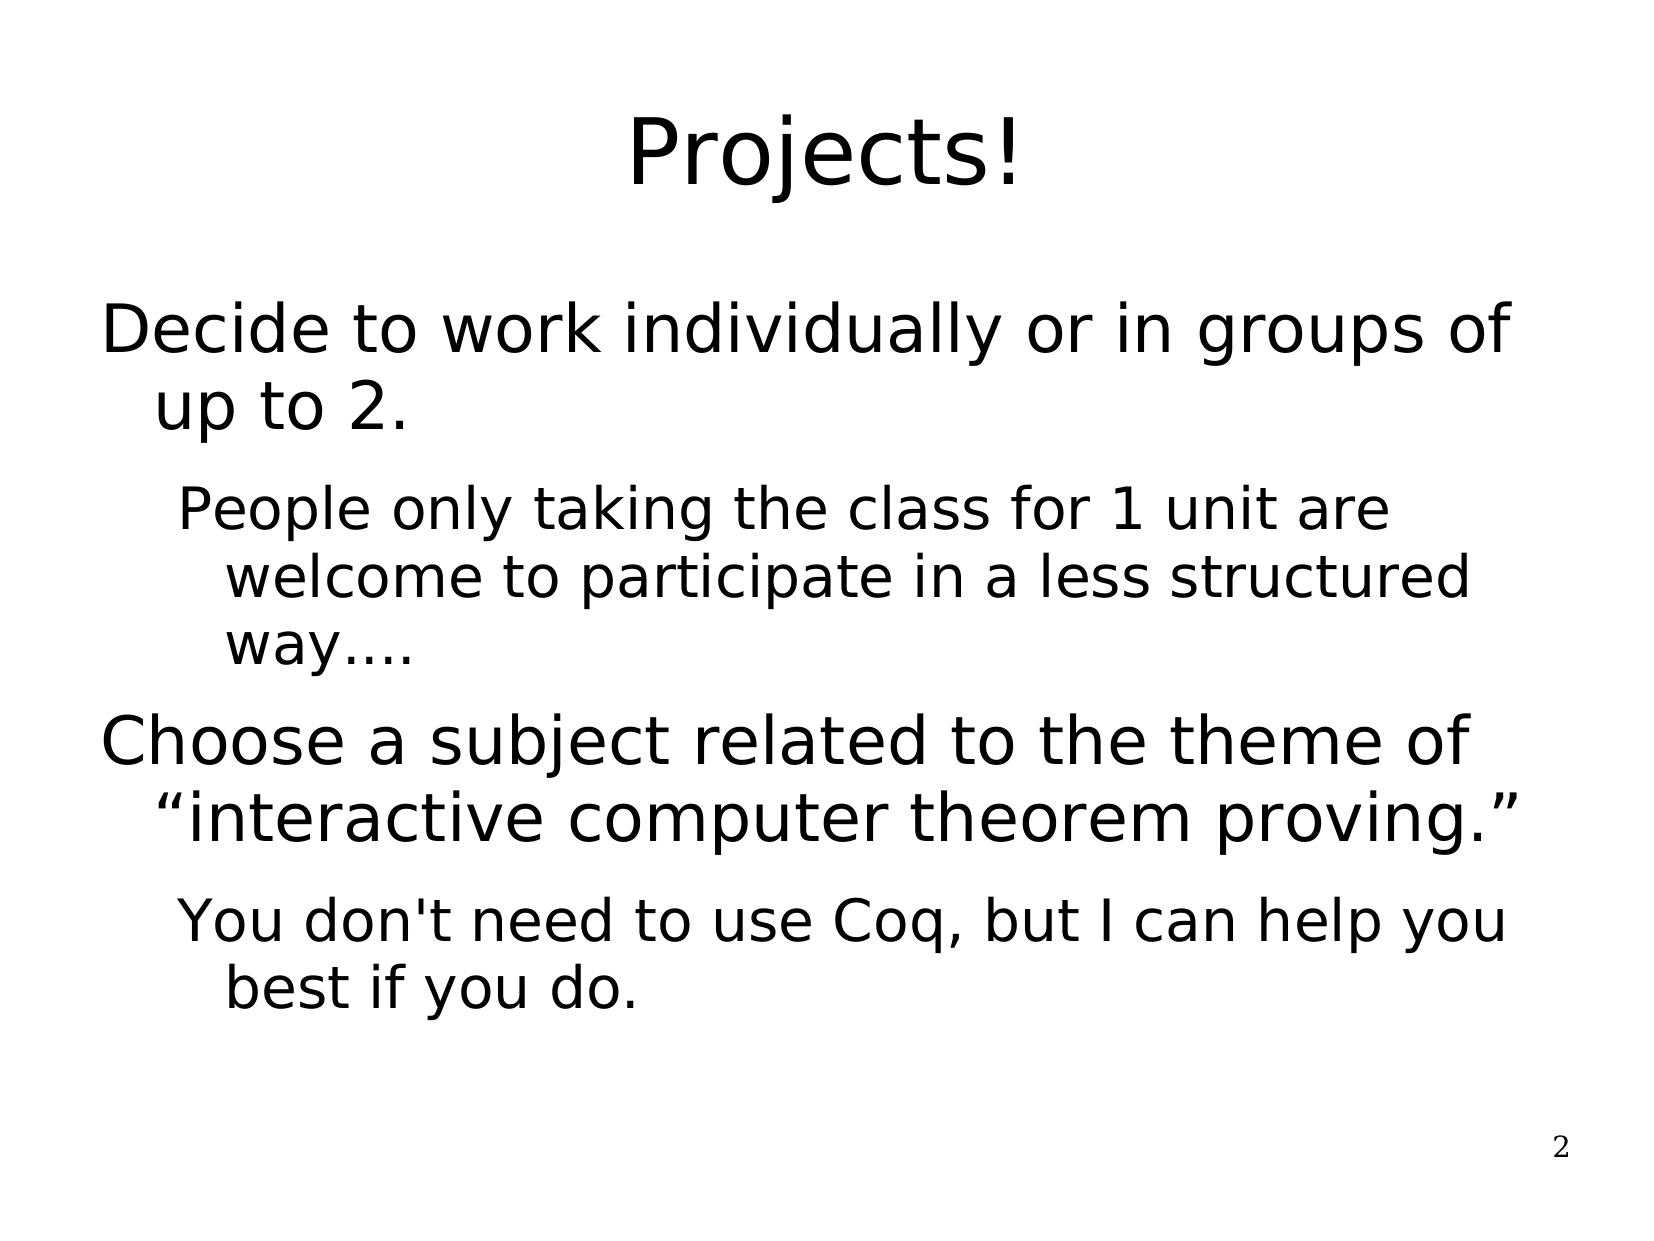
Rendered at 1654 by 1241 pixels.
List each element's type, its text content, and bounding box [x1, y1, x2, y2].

list Decide to work individually or in groups of up to 2. People only taking the class for 1 unit are welcome to participate in a less structured way.... Choose a subject related to the theme of “interactive computer theorem proving.” You don't need to use Coq, but I can help you best if you do. [82, 290, 1571, 1109]
title Projects! [82, 49, 1571, 257]
